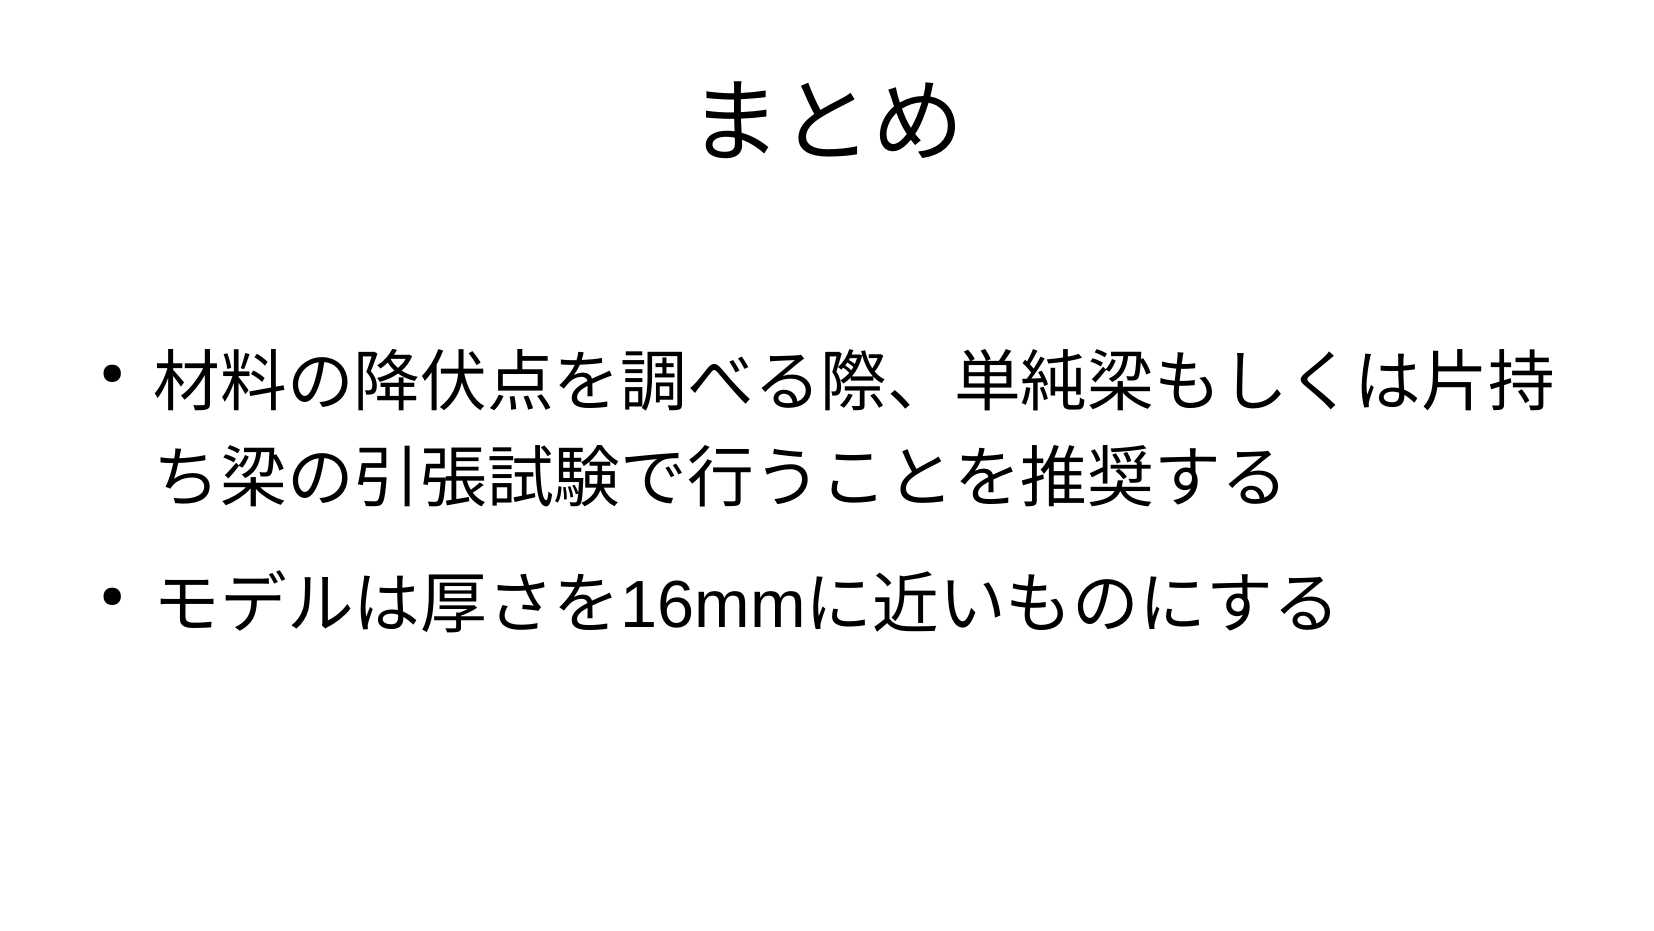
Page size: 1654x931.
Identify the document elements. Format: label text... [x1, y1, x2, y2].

title まとめ [82, 37, 1571, 193]
list 材料の降伏点を調べる際、単純梁もしくは片持ち梁の引張試験で行うことを推奨する モデルは厚さを16mmに近いものにする [82, 217, 1571, 758]
